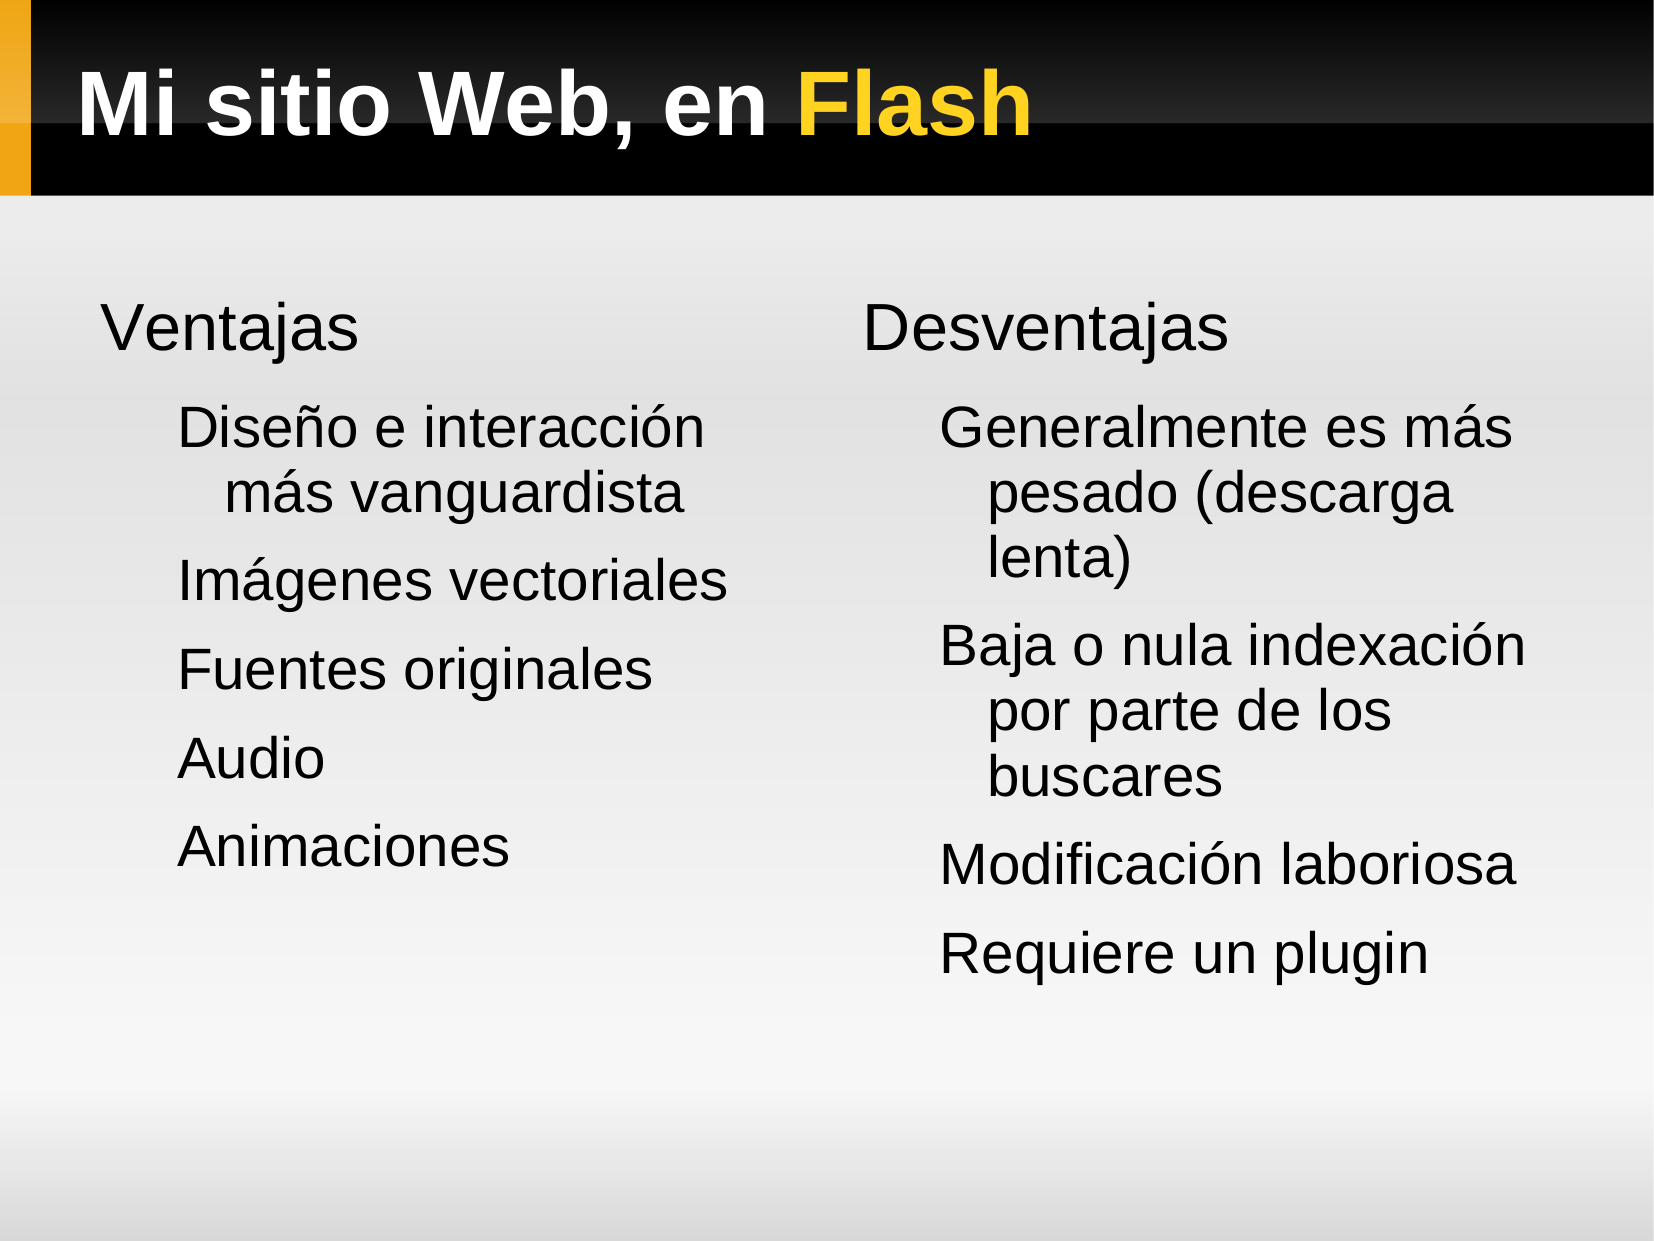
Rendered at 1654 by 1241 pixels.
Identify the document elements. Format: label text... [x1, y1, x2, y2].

picture [0, 0, 1654, 1241]
title Mi sitio Web, en Flash [76, 0, 1565, 208]
list Ventajas Diseño e interacción más vanguardista Imágenes vectoriales Fuentes originales Audio Animaciones [82, 290, 809, 1109]
list Desventajas Generalmente es más pesado (descarga lenta) Baja o nula indexación por parte de los buscares Modificación laboriosa Requiere un plugin [845, 290, 1572, 1094]
